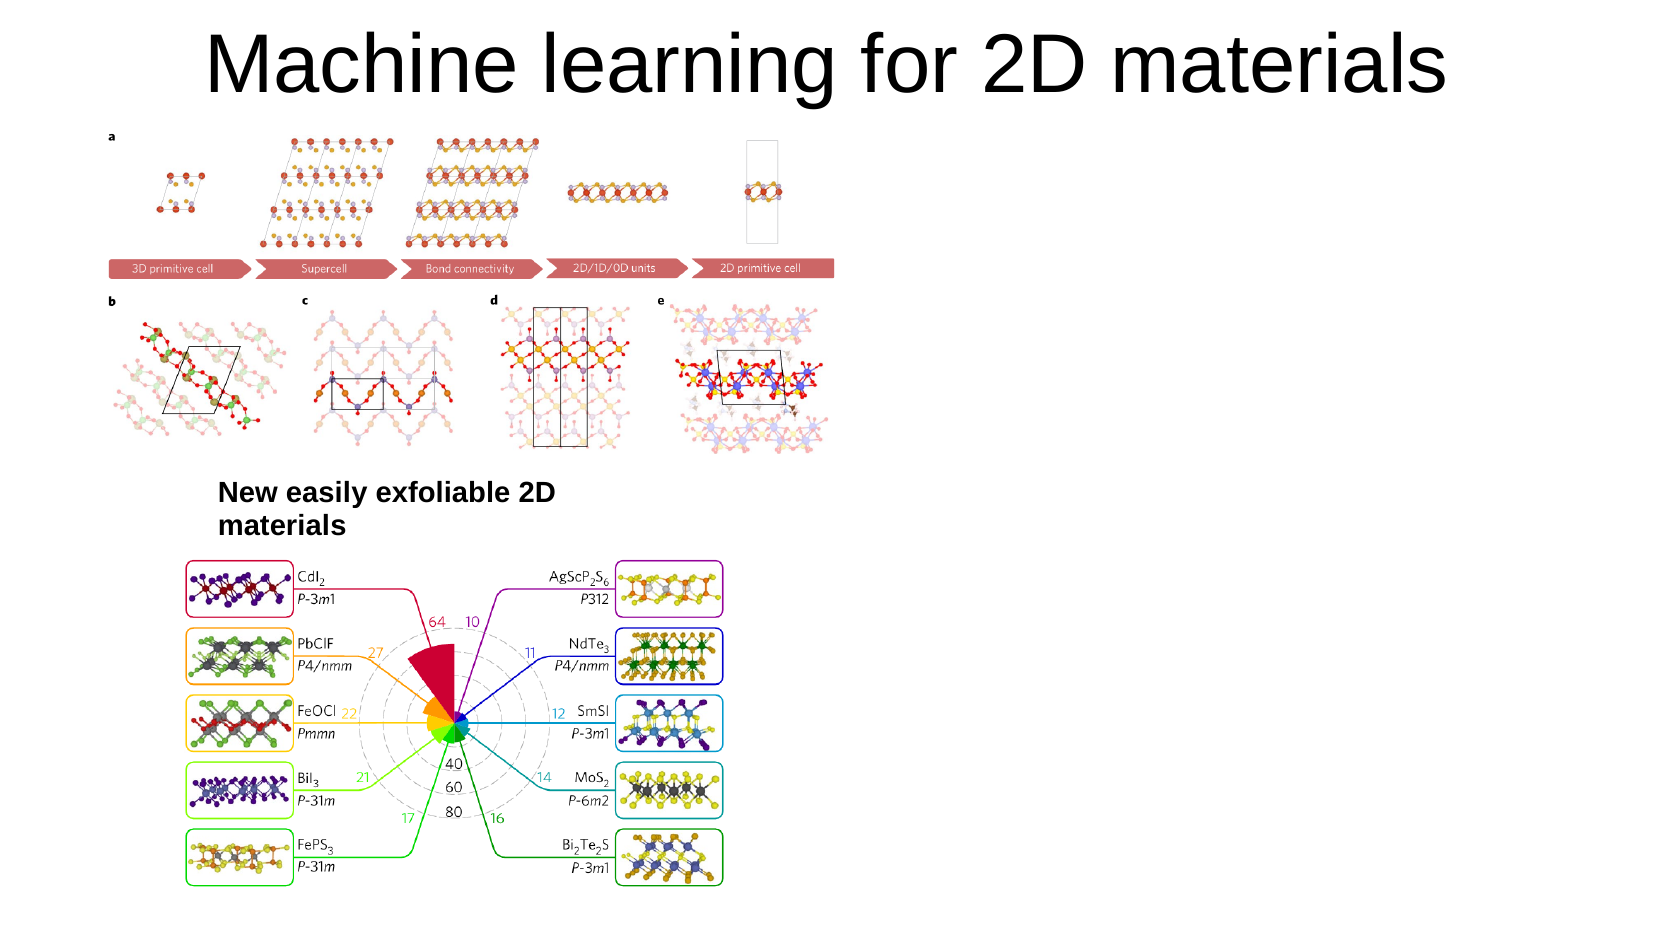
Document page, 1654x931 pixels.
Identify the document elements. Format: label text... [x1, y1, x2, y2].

picture [161, 545, 736, 901]
title Machine learning for 2D materials [82, 7, 1571, 121]
picture [90, 117, 841, 469]
text_box New easily exfoliable 2D materials [203, 468, 706, 549]
